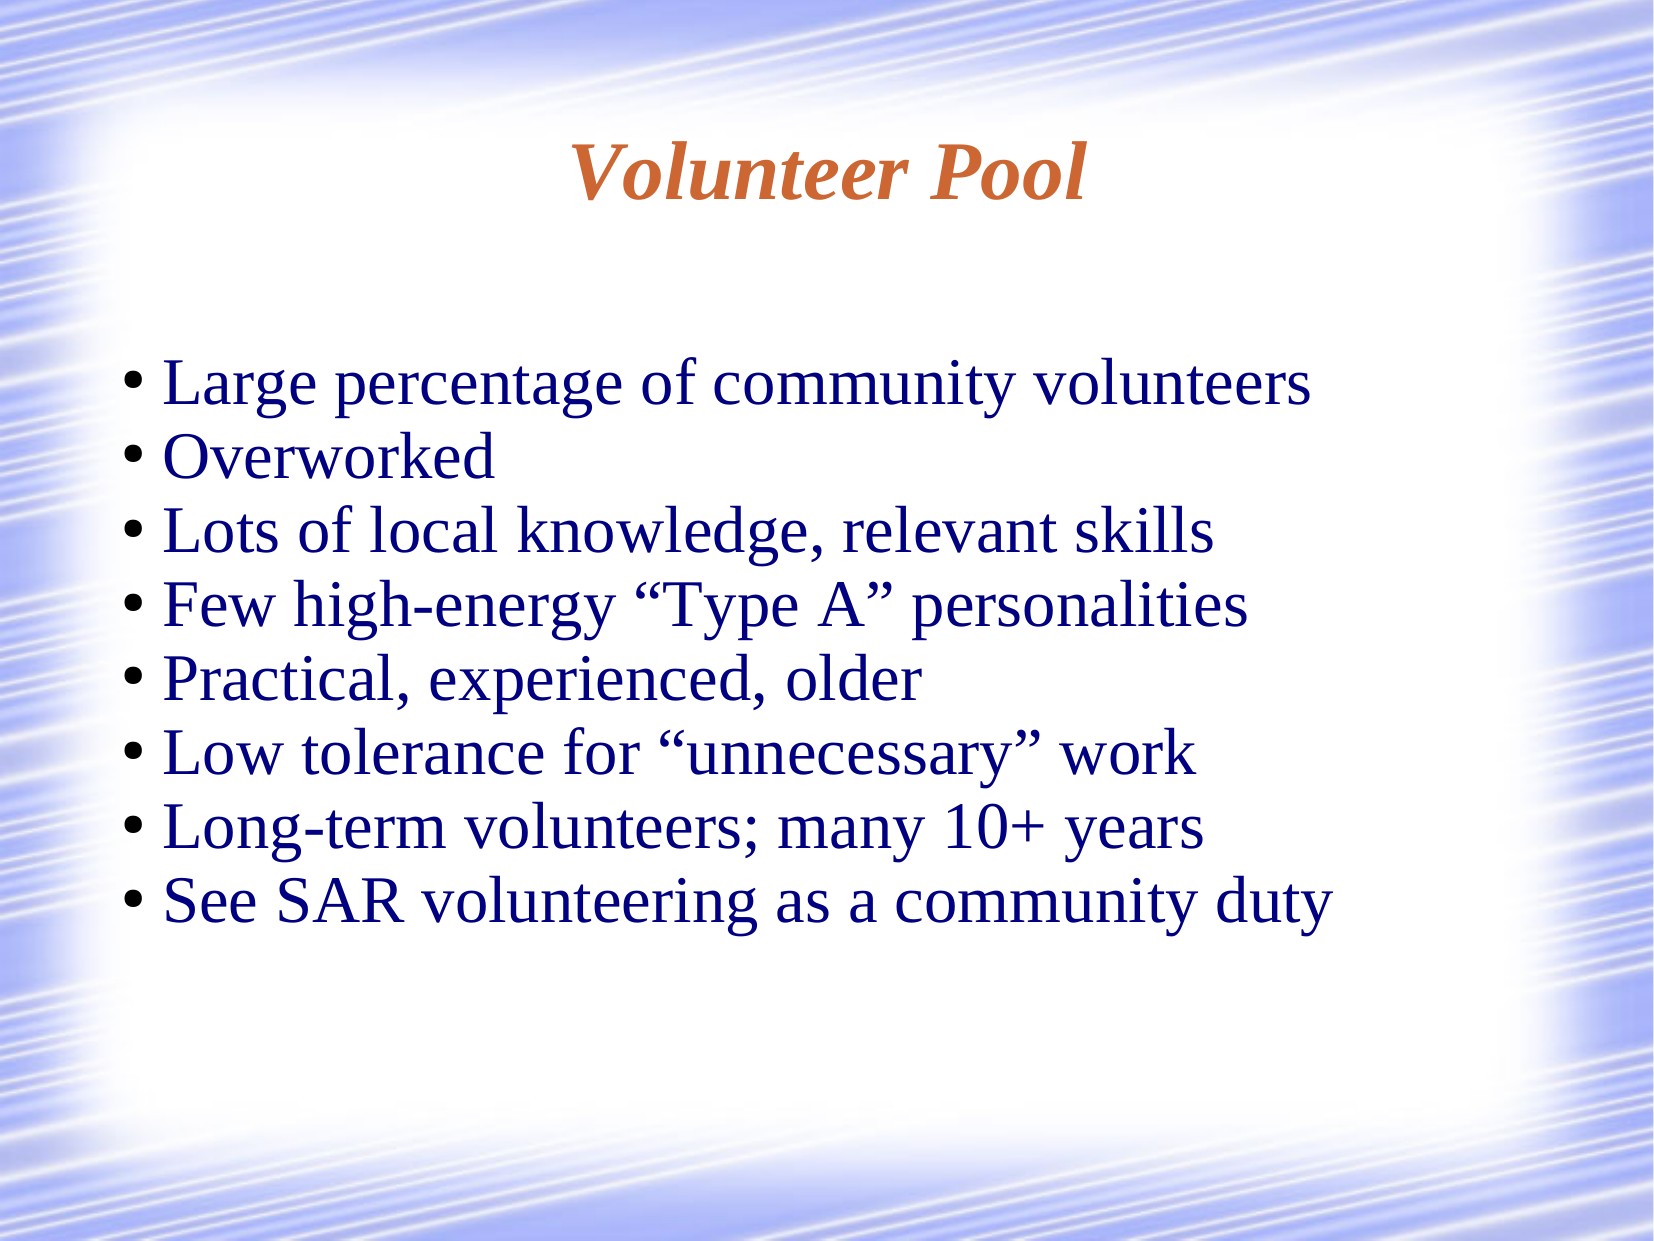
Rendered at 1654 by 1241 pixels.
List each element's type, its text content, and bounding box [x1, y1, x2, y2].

list Large percentage of community volunteers Overworked Lots of local knowledge, relevant skills Few high-energy “Type A” personalities Practical, experienced, older Low tolerance for “unnecessary” work Long-term volunteers; many 10+ years See SAR volunteering as a community duty [121, 344, 1534, 1065]
picture [0, 0, 1654, 1241]
title Volunteer Pool [121, 67, 1534, 275]
